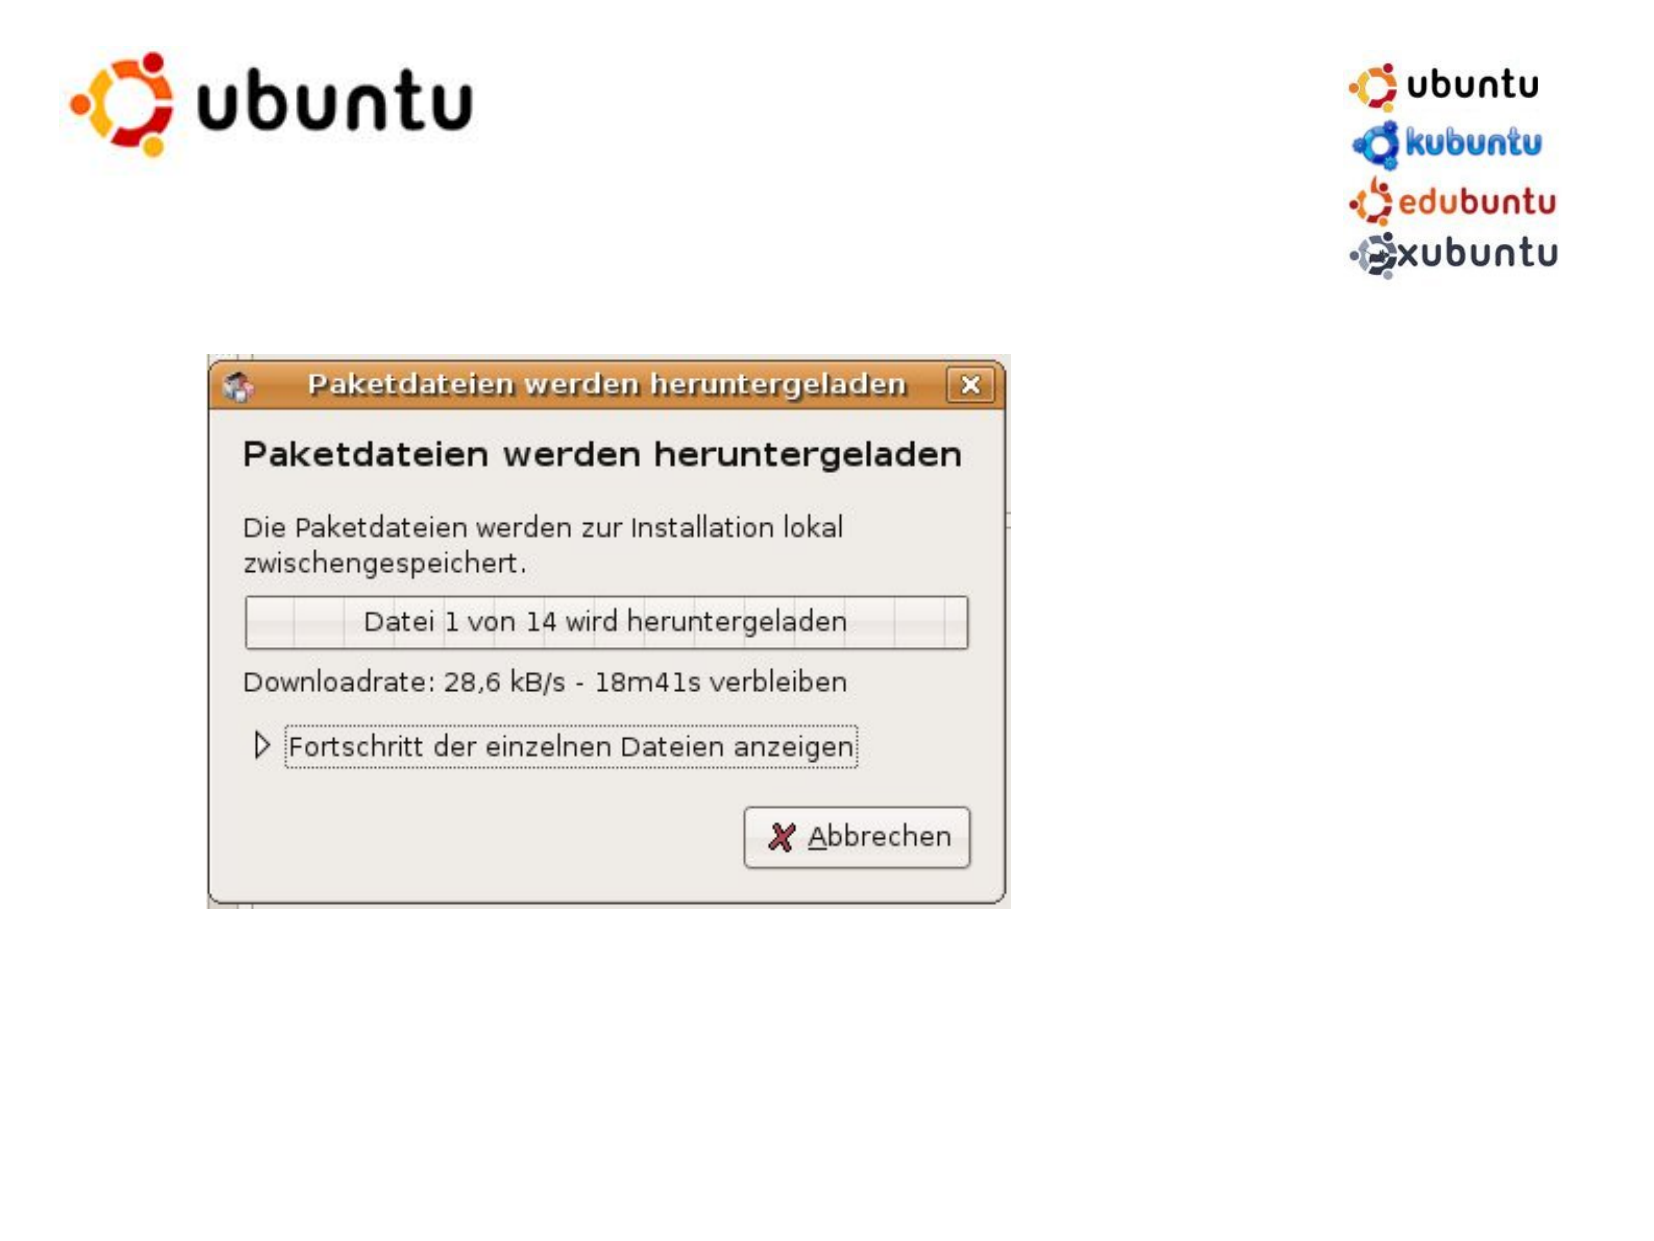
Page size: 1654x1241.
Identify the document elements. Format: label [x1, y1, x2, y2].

picture [59, 46, 501, 178]
picture [1343, 50, 1565, 296]
picture [206, 354, 1011, 909]
